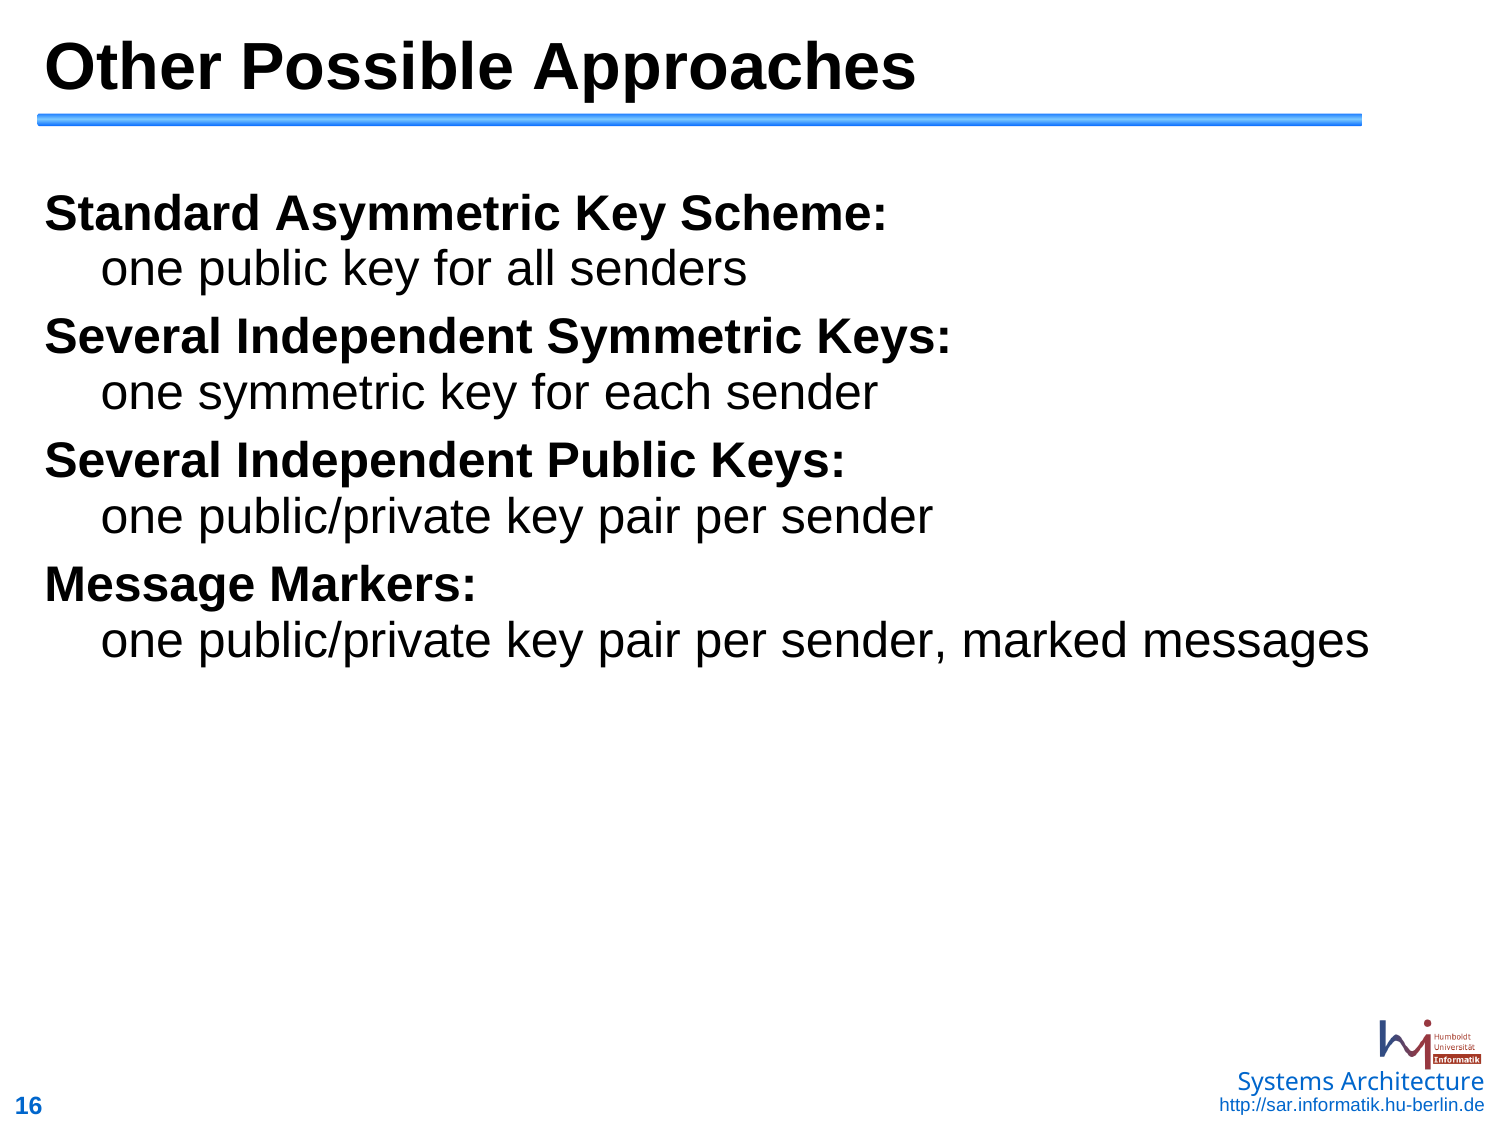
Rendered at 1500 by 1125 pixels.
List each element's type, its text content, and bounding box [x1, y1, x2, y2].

title Other Possible Approaches [29, 20, 1500, 114]
picture [1376, 1016, 1483, 1071]
list Standard Asymmetric Key Scheme: one public key for all senders Several Independent Symmetric Keys: one symmetric key for each sender Several Independent Public Keys: one public/private key pair per sender Message Markers: one public/private key pair per sender, marked messages [29, 177, 1477, 1059]
